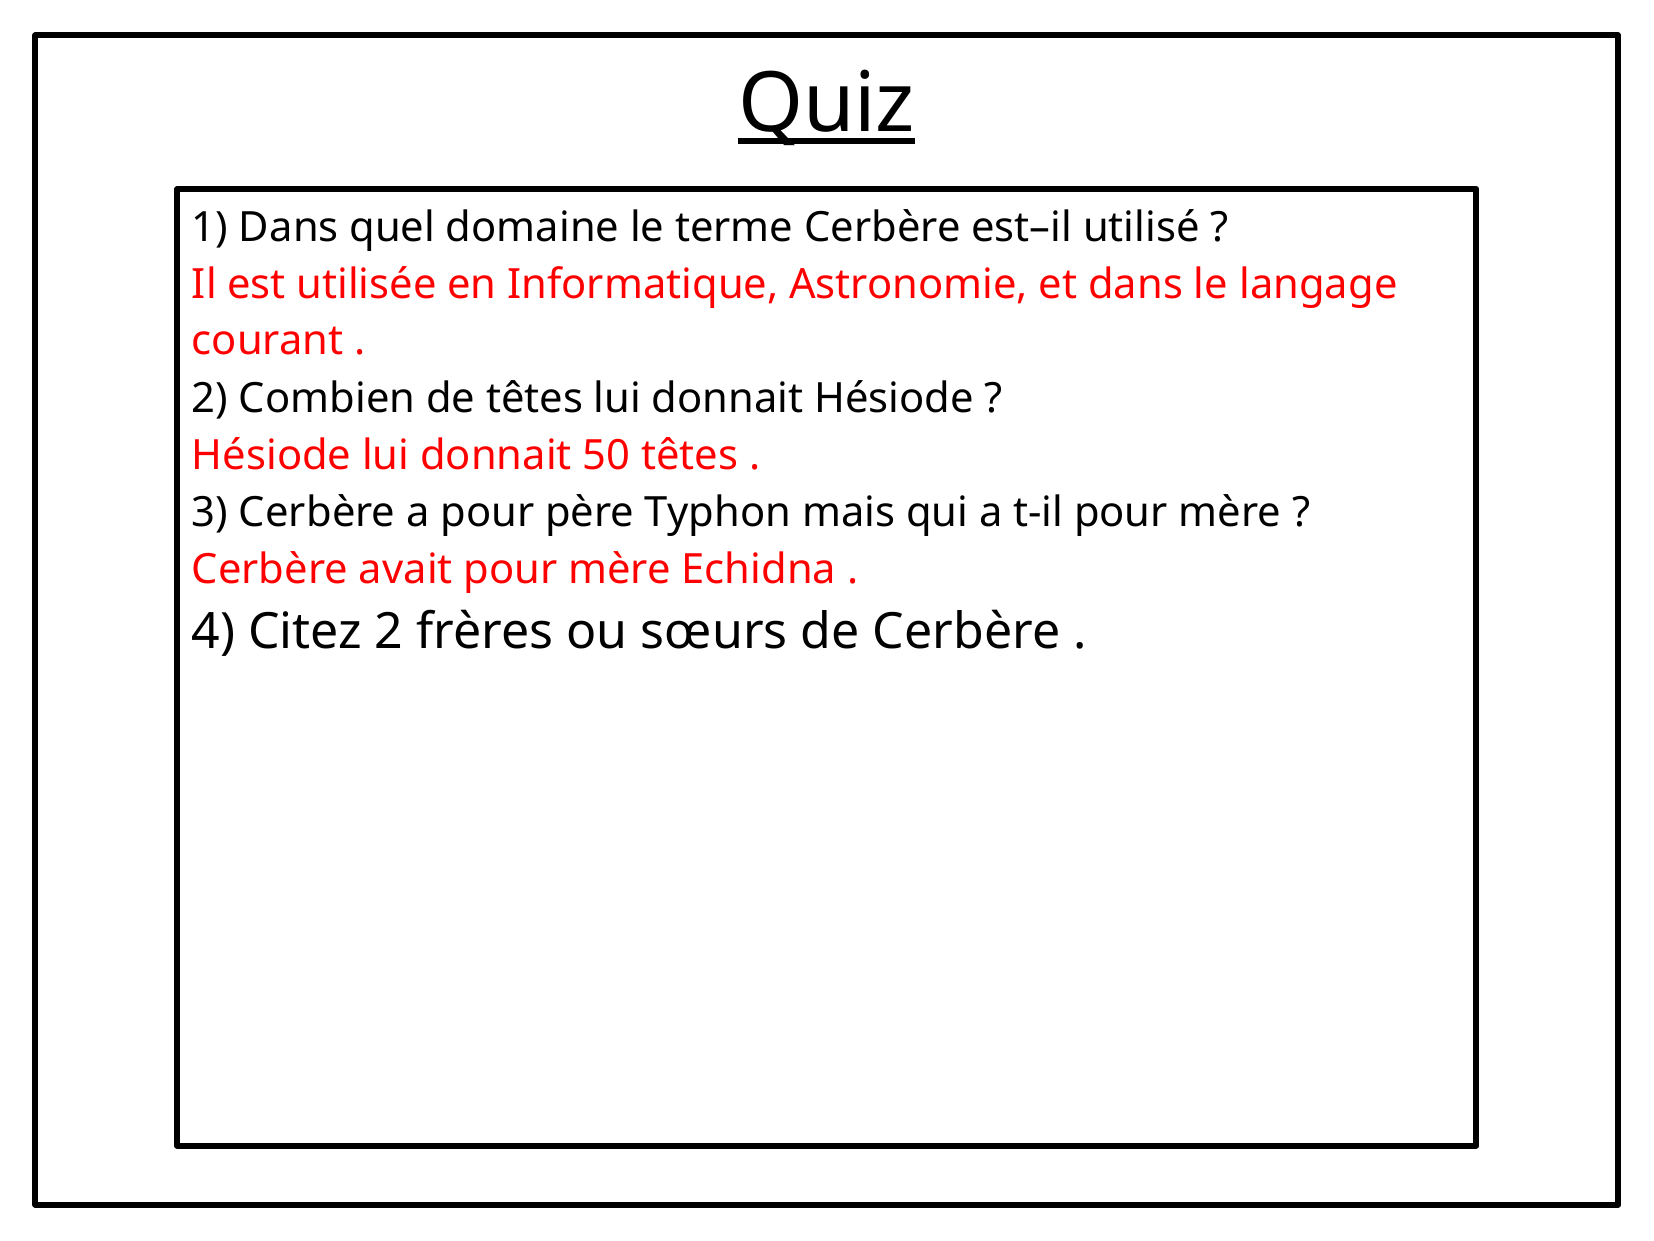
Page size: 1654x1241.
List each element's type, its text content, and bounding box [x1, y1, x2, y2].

text_box 1) Dans quel domaine le terme Cerbère est–il utilisé ? Il est utilisée en Informatique, Astronomie, et dans le langage courant . 2) Combien de têtes lui donnait Hésiode ? Hésiode lui donnait 50 têtes . 3) Cerbère a pour père Typhon mais qui a t-il pour mère ? Cerbère avait pour mère Echidna . 4) Citez 2 frères ou sœurs de Cerbère . [177, 188, 1477, 1146]
text_box Quiz [0, 35, 1654, 189]
